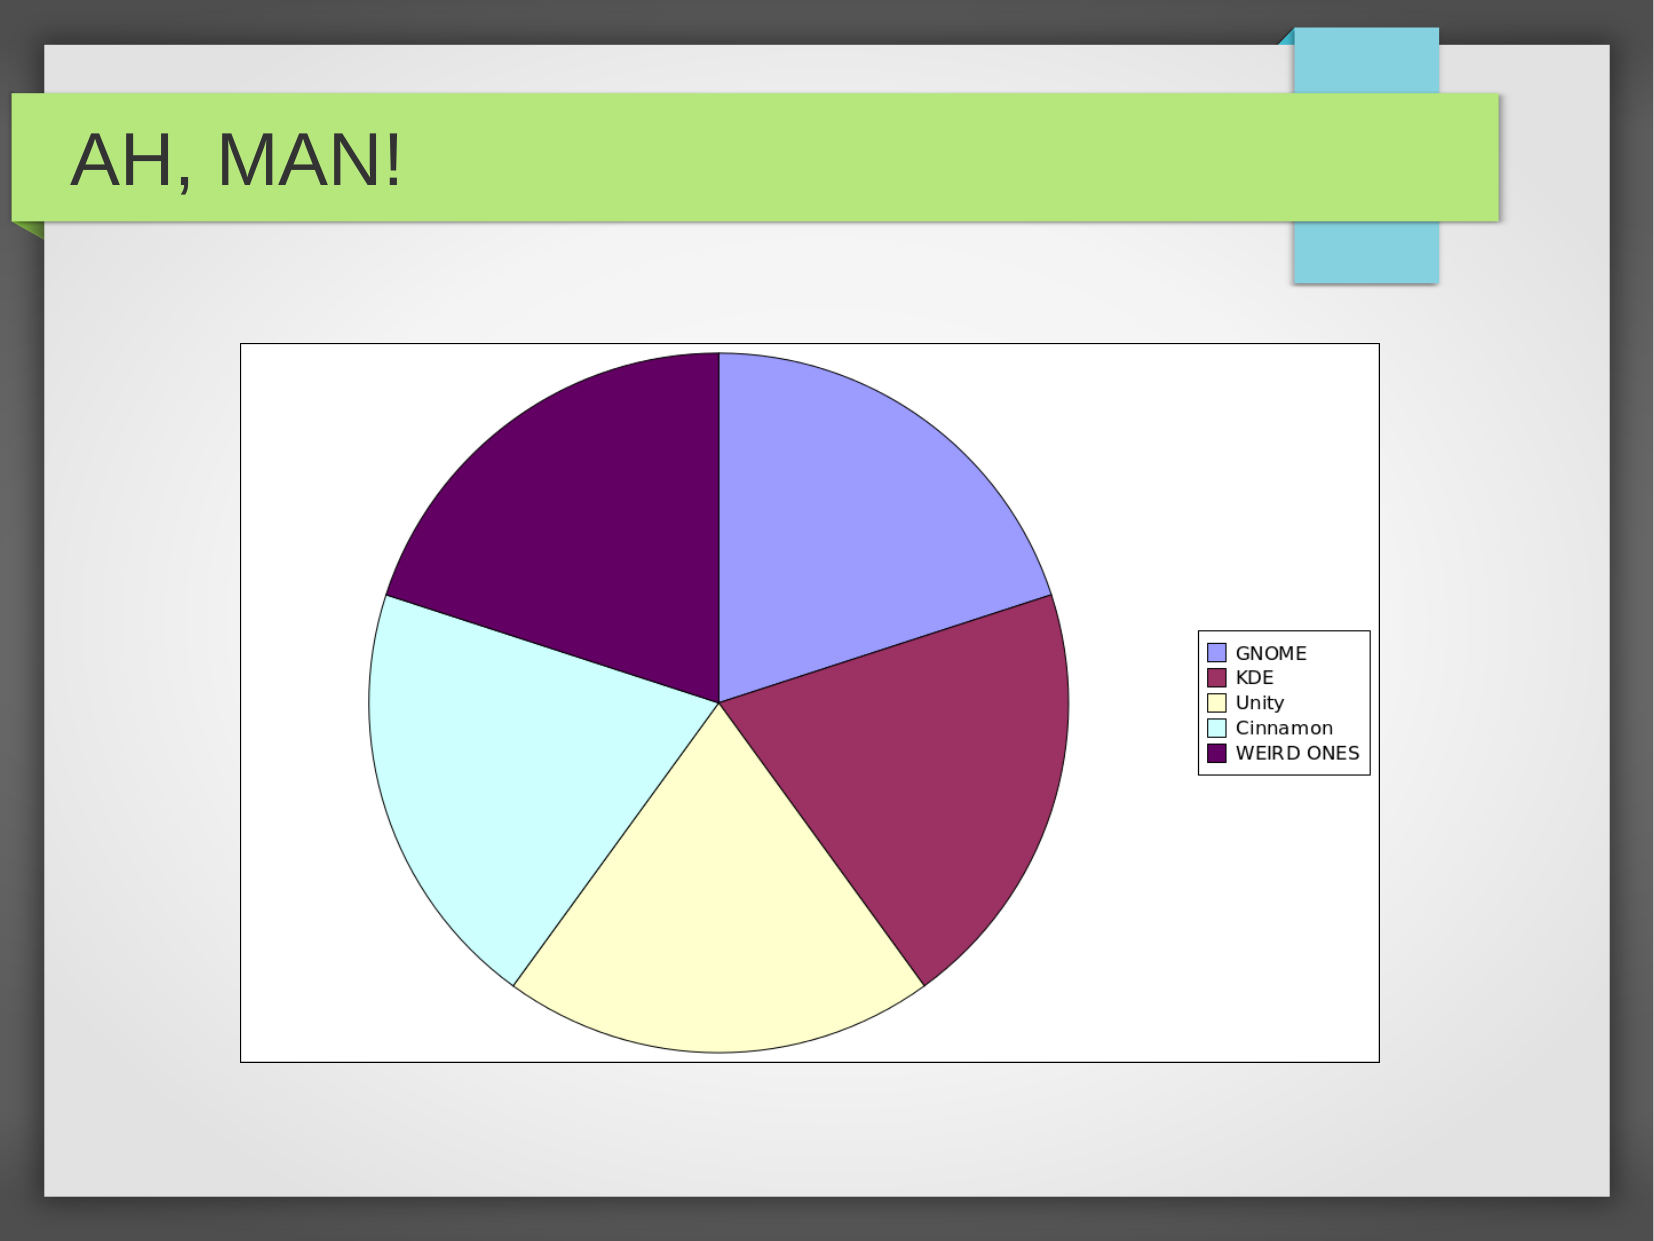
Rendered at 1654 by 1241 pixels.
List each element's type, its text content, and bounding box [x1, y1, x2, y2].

picture [0, 0, 1654, 1241]
title AH, MAN! [70, 106, 1229, 213]
